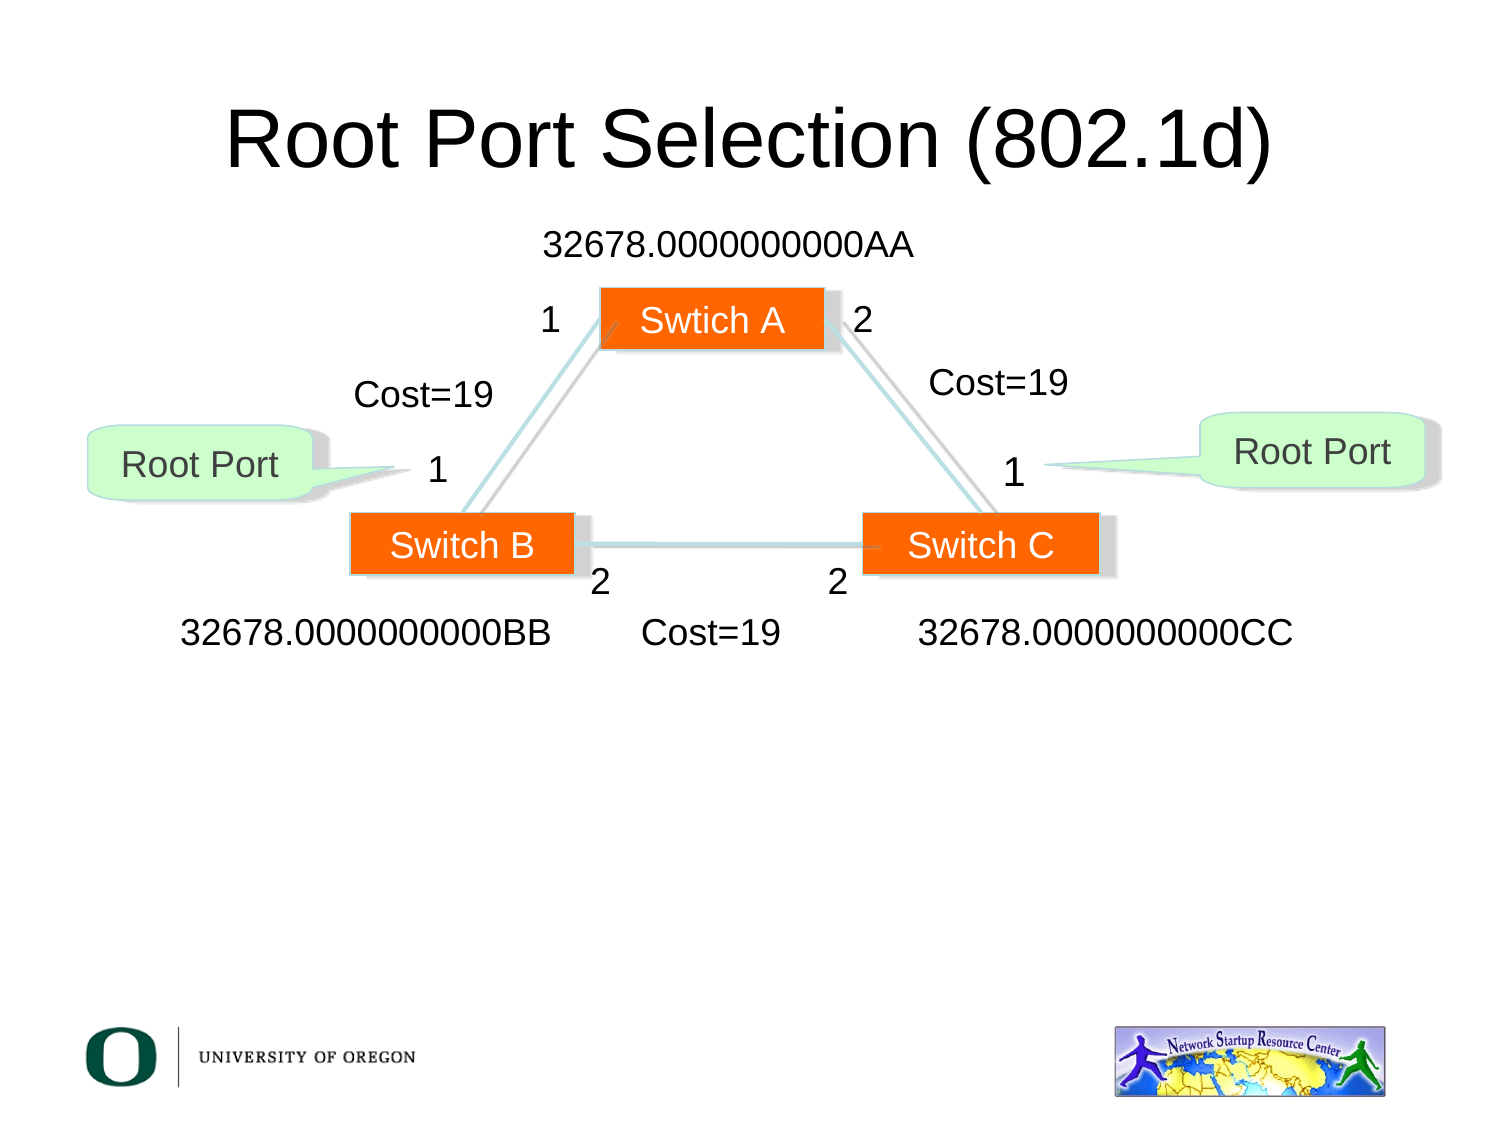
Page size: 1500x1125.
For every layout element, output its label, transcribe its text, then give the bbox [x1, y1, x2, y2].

title Root Port Selection (802.1d) [75, 45, 1426, 233]
text_box Root Port [87, 425, 395, 501]
text_box Cost=19 [338, 362, 509, 423]
text_box 32678.0000000000BB [165, 599, 567, 661]
text_box Cost=19 [913, 349, 1084, 411]
text_box Cost=19 [626, 599, 797, 661]
text_box Switch C [862, 512, 1101, 575]
text_box 32678.0000000000AA [527, 212, 930, 273]
text_box 2 [575, 549, 626, 611]
text_box 1 [525, 287, 576, 348]
text_box 1 [412, 437, 464, 498]
text_box 32678.0000000000CC [902, 599, 1309, 661]
text_box 2 [837, 287, 889, 348]
text_box Switch B [350, 512, 576, 575]
picture [75, 1024, 426, 1090]
text_box Root Port [1044, 412, 1426, 488]
text_box 2 [812, 549, 864, 611]
picture [1112, 1024, 1388, 1099]
text_box 1 [987, 437, 1041, 503]
text_box Swtich A [600, 287, 826, 350]
